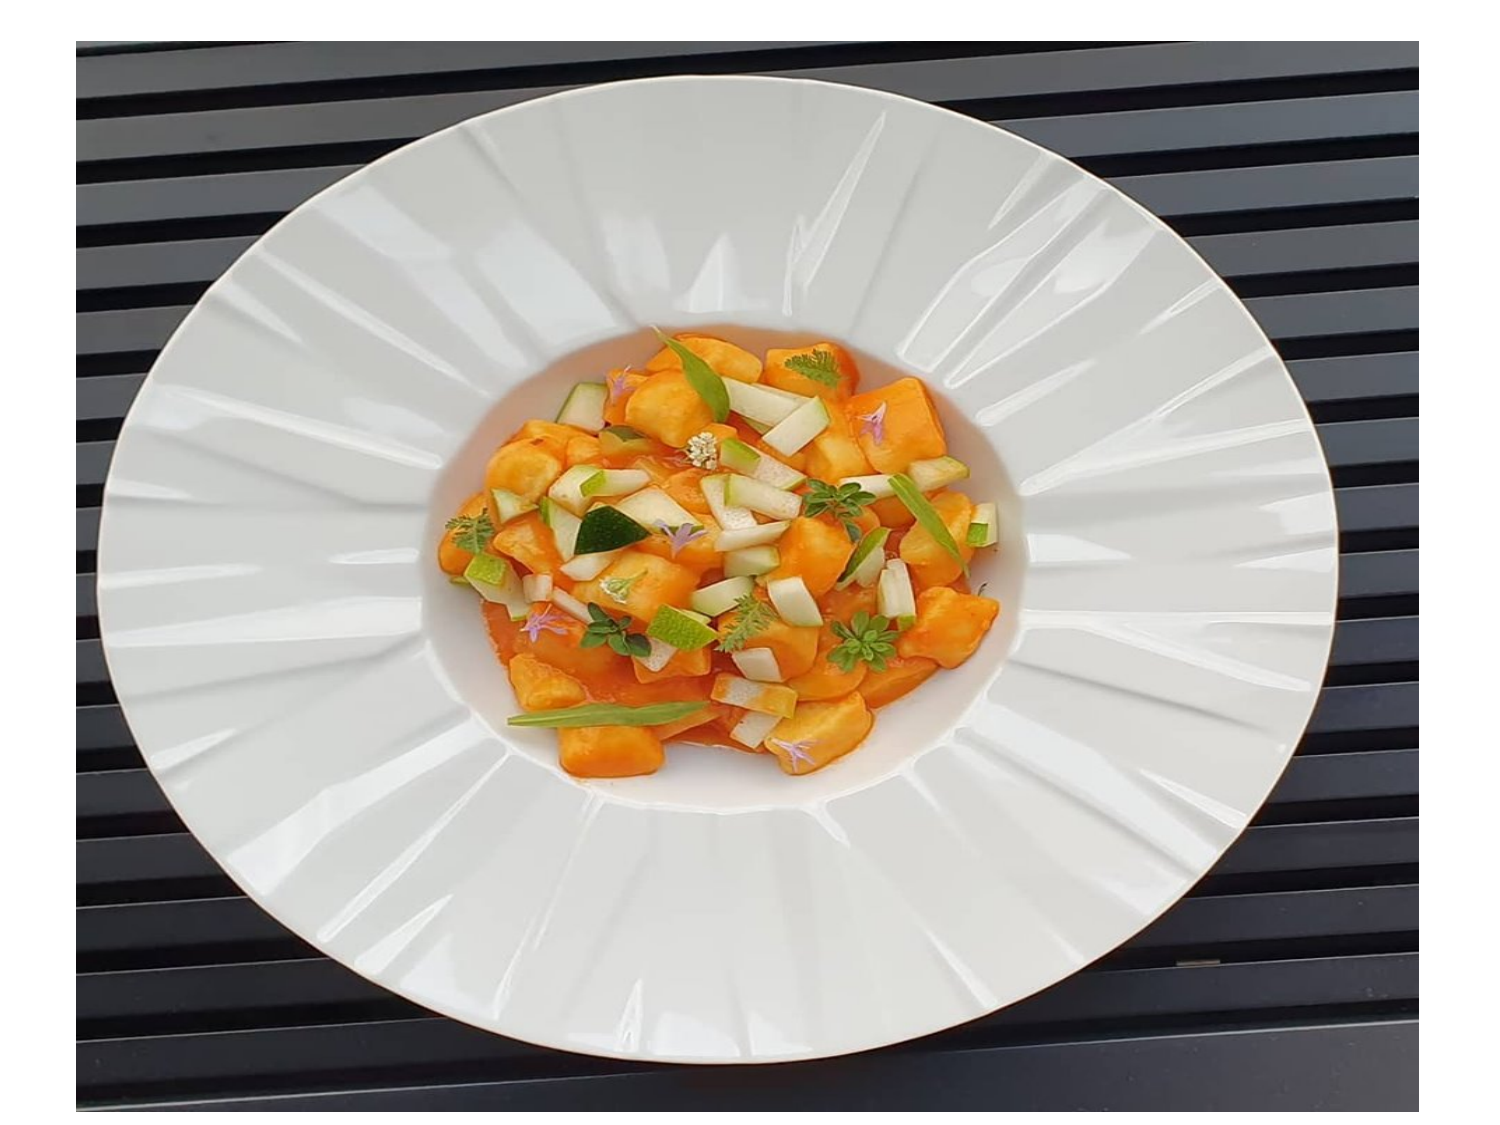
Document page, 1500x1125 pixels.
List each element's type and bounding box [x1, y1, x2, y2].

picture [76, 41, 1419, 1112]
